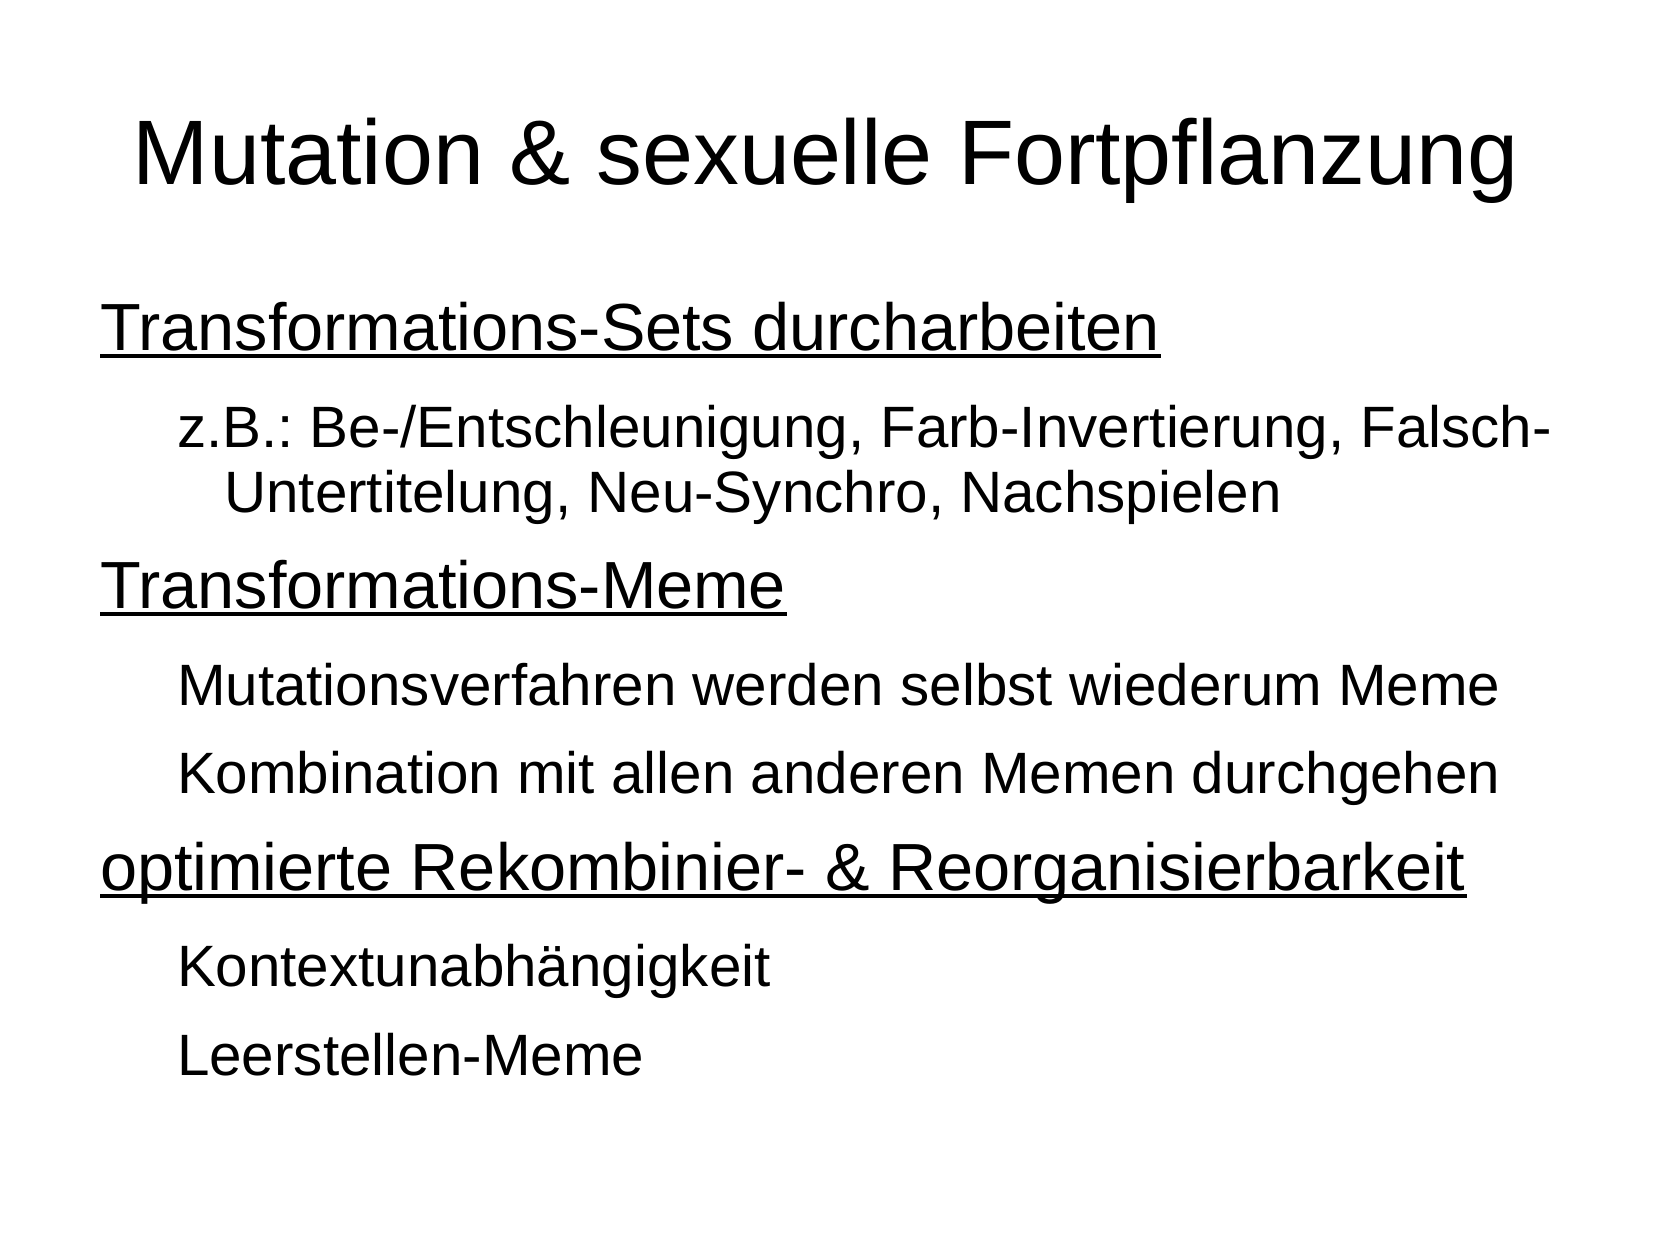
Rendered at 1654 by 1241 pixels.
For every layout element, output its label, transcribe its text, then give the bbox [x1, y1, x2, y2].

title Mutation & sexuelle Fortpflanzung [82, 56, 1571, 250]
list Transformations-Sets durcharbeiten z.B.: Be-/Entschleunigung, Farb-Invertierung, Falsch-Untertitelung, Neu-Synchro, Nachspielen Transformations-Meme Mutationsverfahren werden selbst wiederum Meme Kombination mit allen anderen Memen durchgehen optimierte Rekombinier- & Reorganisierbarkeit Kontextunabhängigkeit Leerstellen-Meme [82, 290, 1571, 1094]
